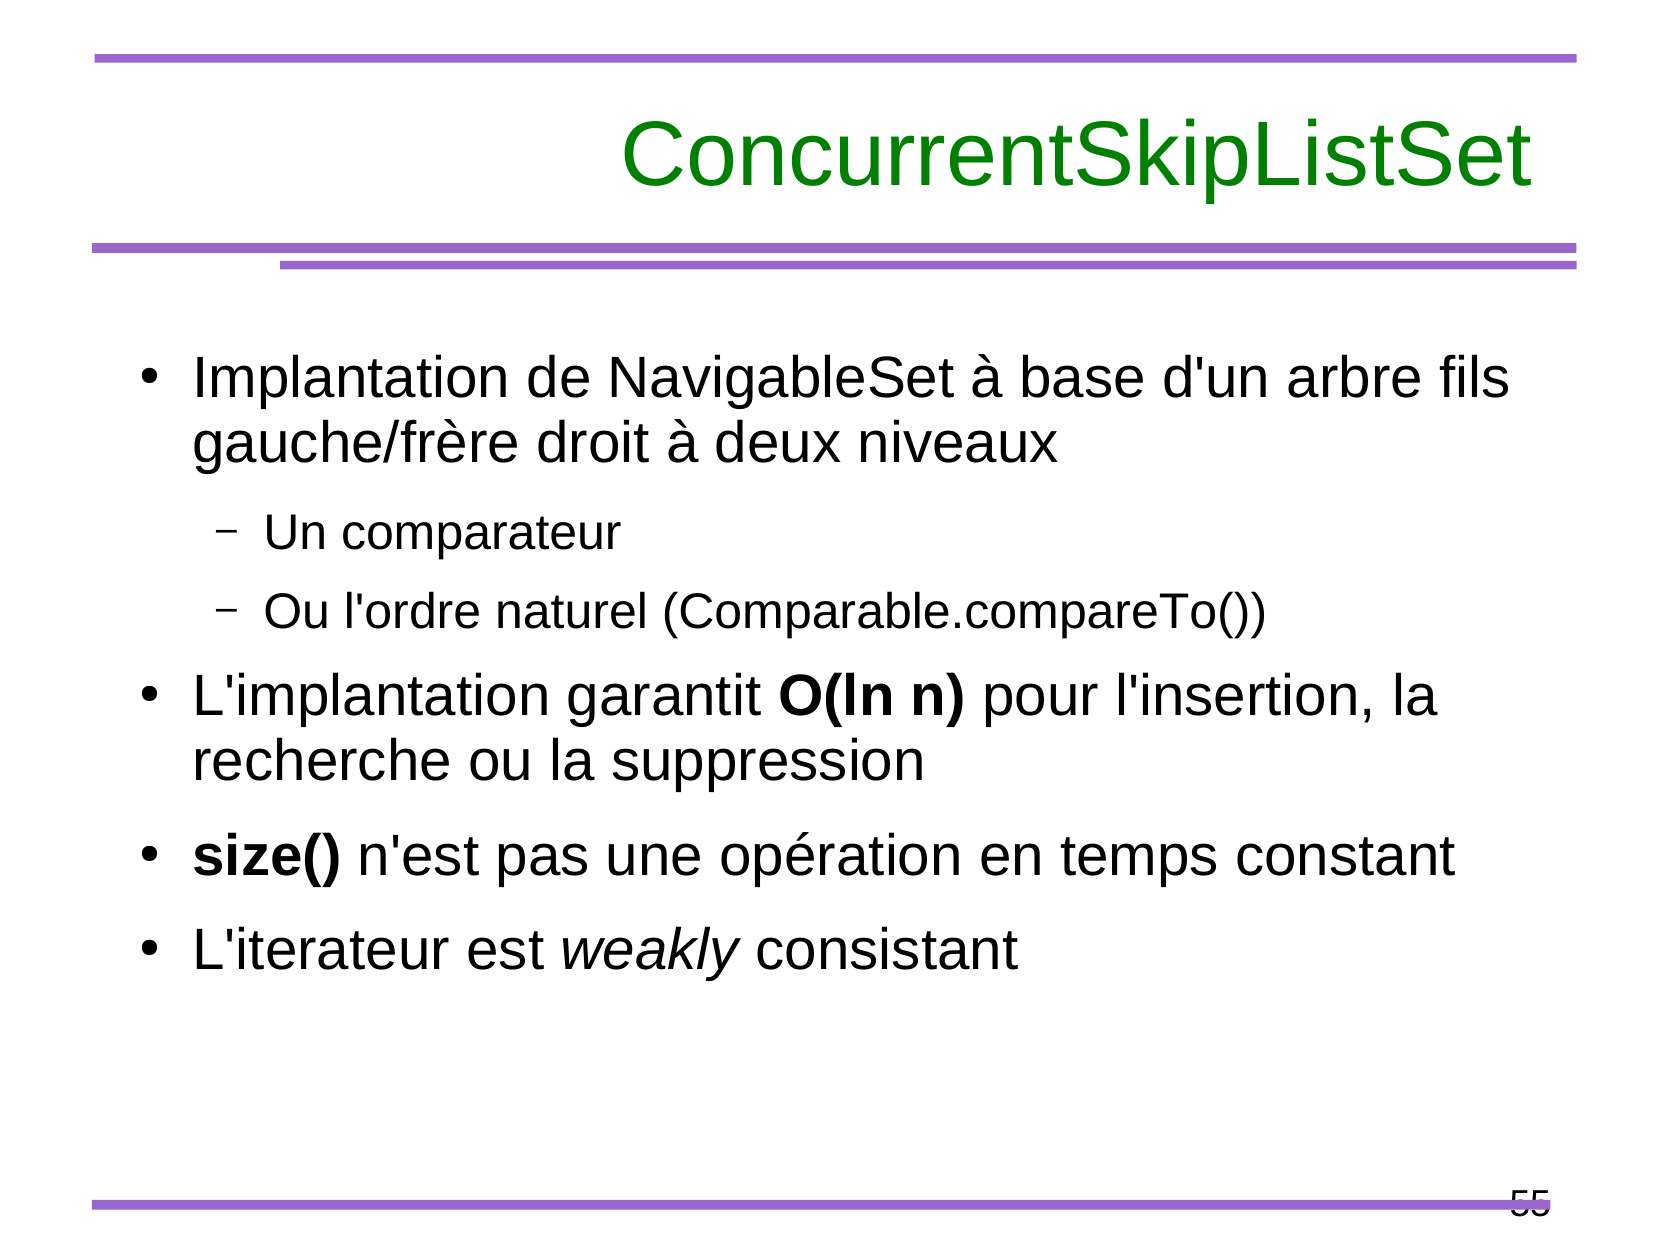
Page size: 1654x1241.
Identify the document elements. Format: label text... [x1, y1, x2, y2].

list Implantation de NavigableSet à base d'un arbre fils gauche/frère droit à deux niveaux Un comparateur Ou l'ordre naturel (Comparable.compareTo()) L'implantation garantit O(ln n) pour l'insertion, la recherche ou la suppression size() n'est pas une opération en temps constant L'iterateur est weakly consistant [121, 344, 1534, 983]
title ConcurrentSkipListSet [121, 49, 1534, 257]
